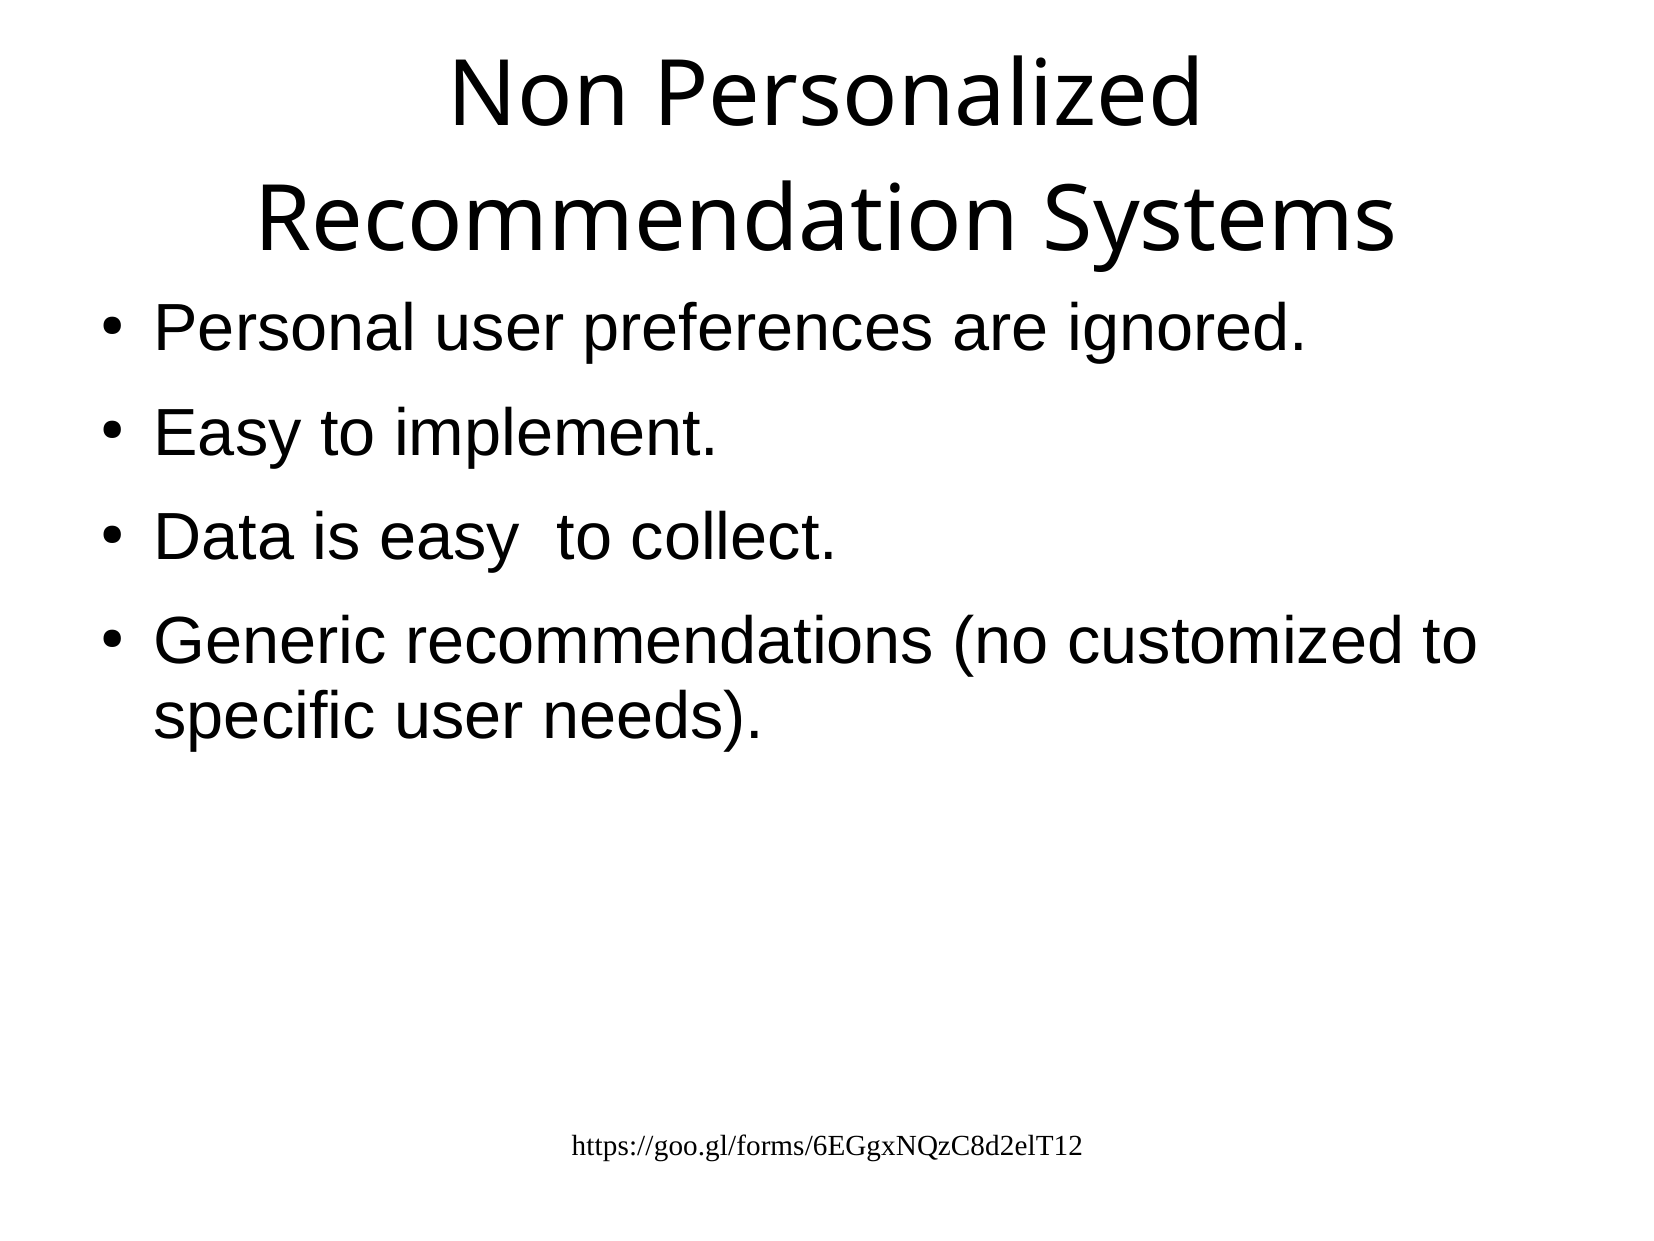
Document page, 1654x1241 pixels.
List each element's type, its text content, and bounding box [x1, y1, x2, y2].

list Personal user preferences are ignored. Easy to implement. Data is easy to collect. Generic recommendations (no customized to specific user needs). [82, 290, 1571, 1010]
title Non Personalized Recommendation Systems [82, 49, 1571, 257]
